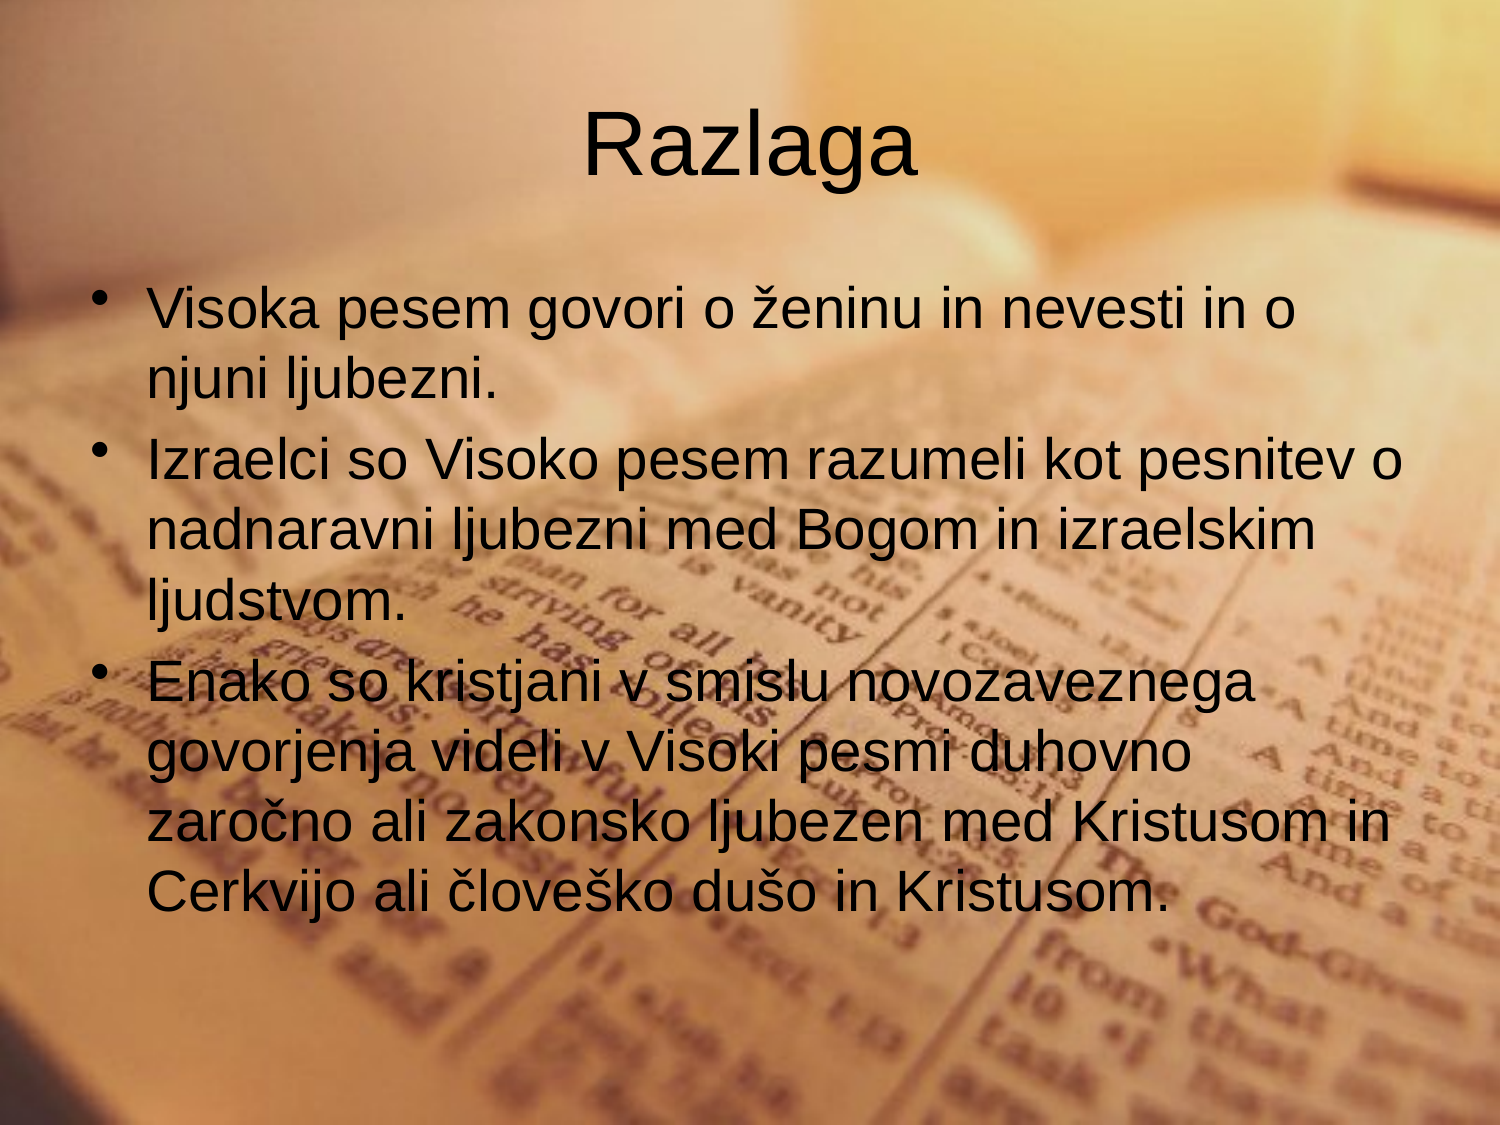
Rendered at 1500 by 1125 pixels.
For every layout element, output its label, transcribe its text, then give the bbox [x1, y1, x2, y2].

list Visoka pesem govori o ženinu in nevesti in o njuni ljubezni. Izraelci so Visoko pesem razumeli kot pesnitev o nadnaravni ljubezni med Bogom in izraelskim ljudstvom. Enako so kristjani v smislu novozaveznega govorjenja videli v Visoki pesmi duhovno zaročno ali zakonsko ljubezen med Kristusom in Cerkvijo ali človeško dušo in Kristusom. [75, 262, 1425, 1005]
title Razlaga [75, 45, 1425, 233]
picture [0, 0, 1500, 1125]
